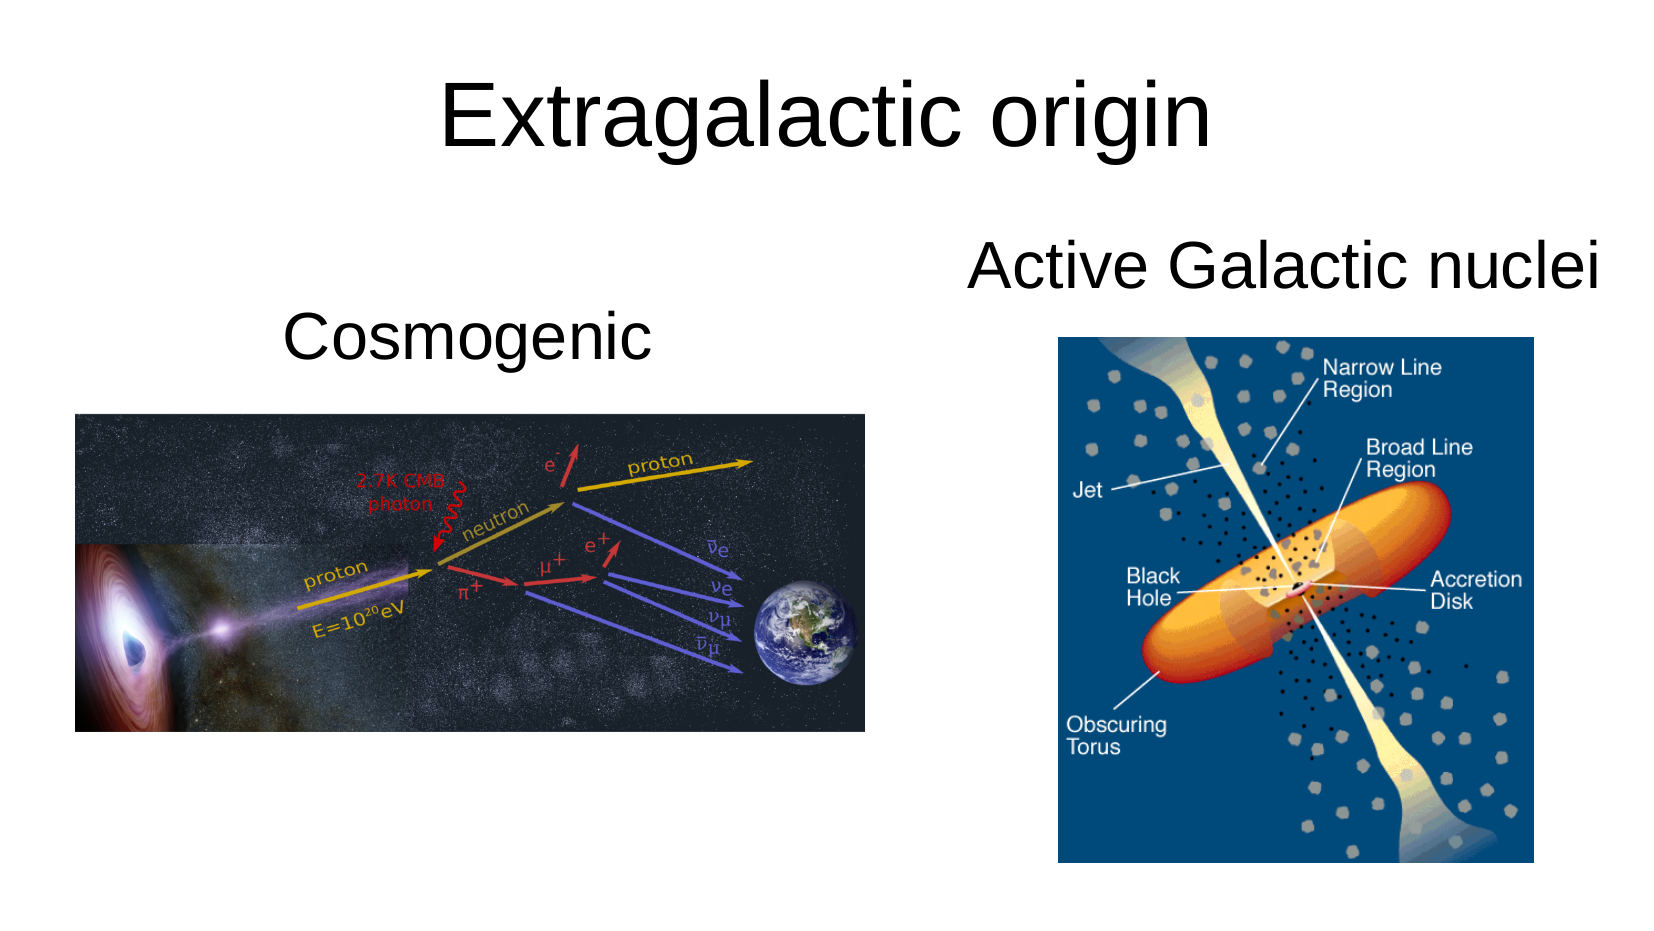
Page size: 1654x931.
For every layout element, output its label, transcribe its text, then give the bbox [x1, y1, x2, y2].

picture [1058, 459, 1534, 863]
title Extragalactic origin [82, 37, 1571, 193]
text_box Cosmogenic [268, 292, 906, 382]
text_box Active Galactic nuclei [953, 221, 1617, 459]
picture [75, 412, 865, 732]
